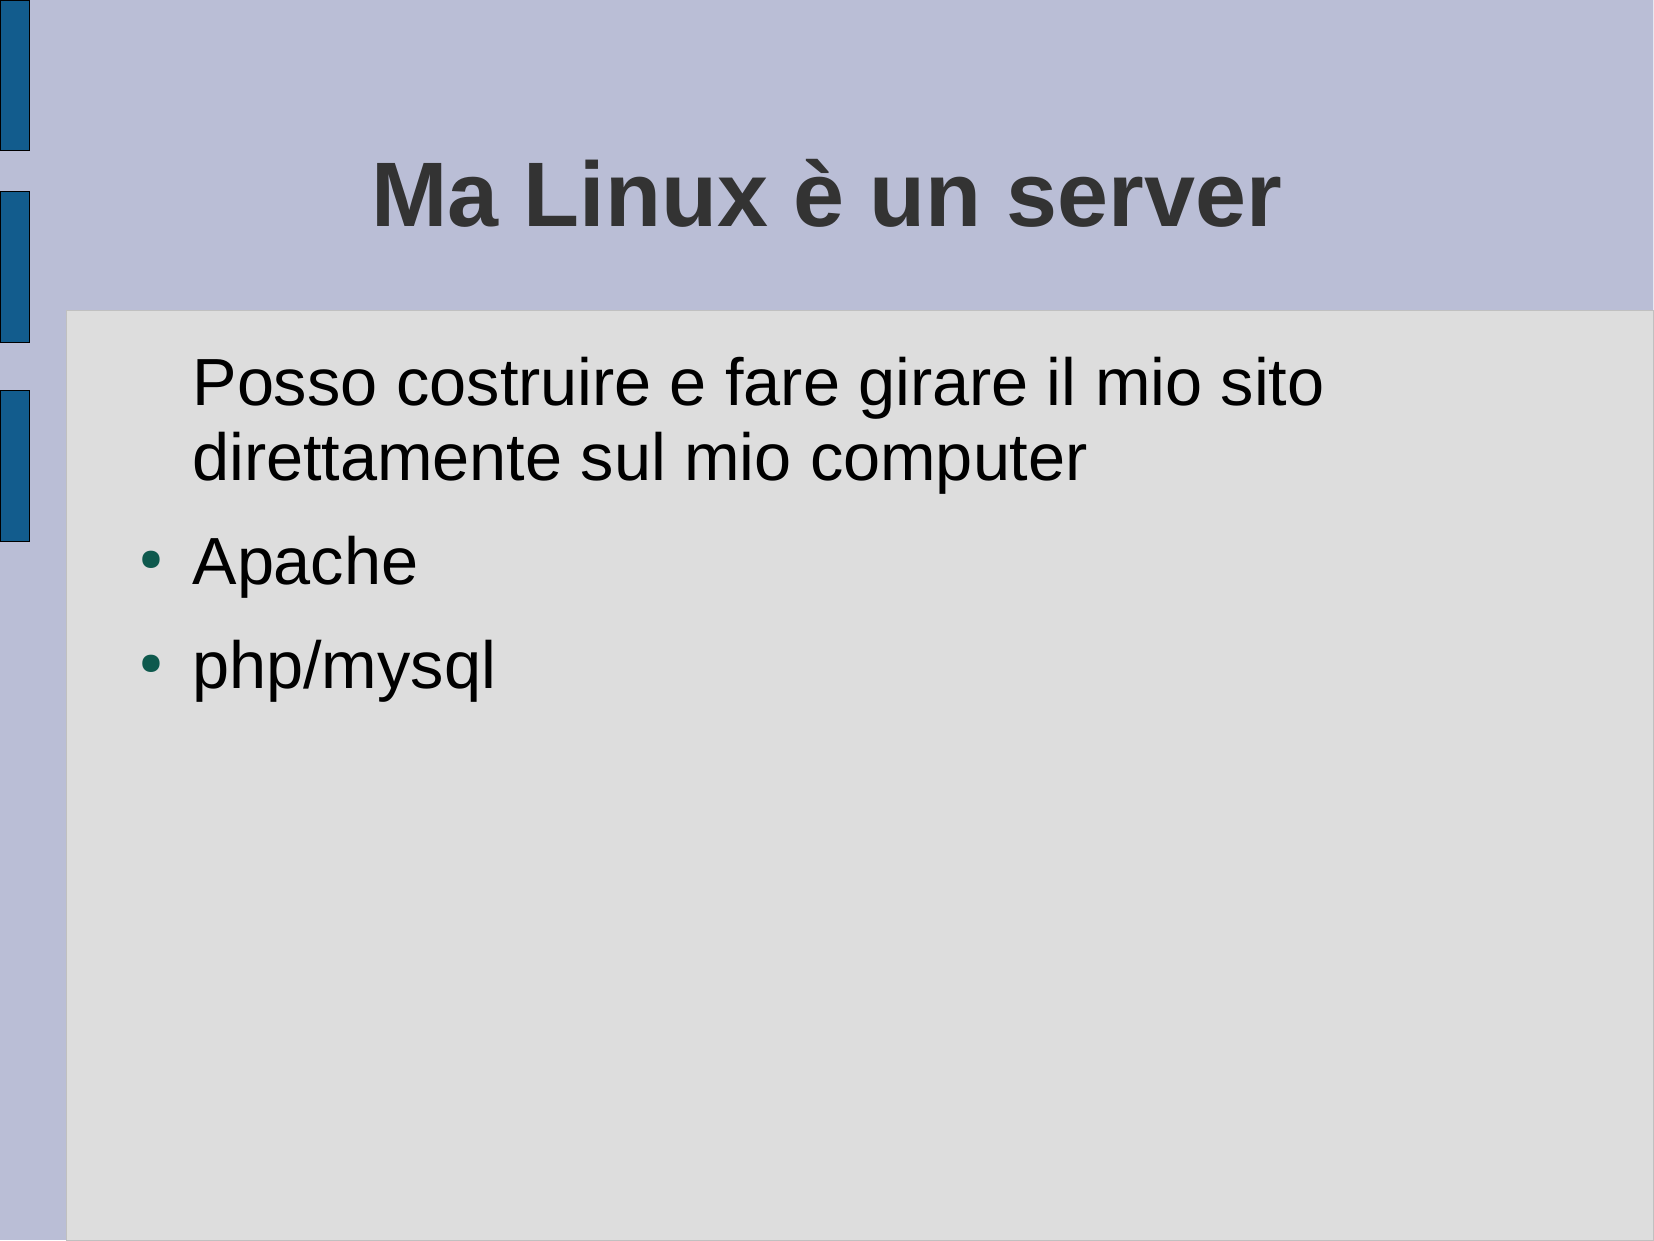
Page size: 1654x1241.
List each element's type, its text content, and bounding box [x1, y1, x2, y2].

list Posso costruire e fare girare il mio sito direttamente sul mio computer Apache php/mysql [121, 344, 1534, 1164]
title Ma Linux è un server [121, 91, 1534, 299]
